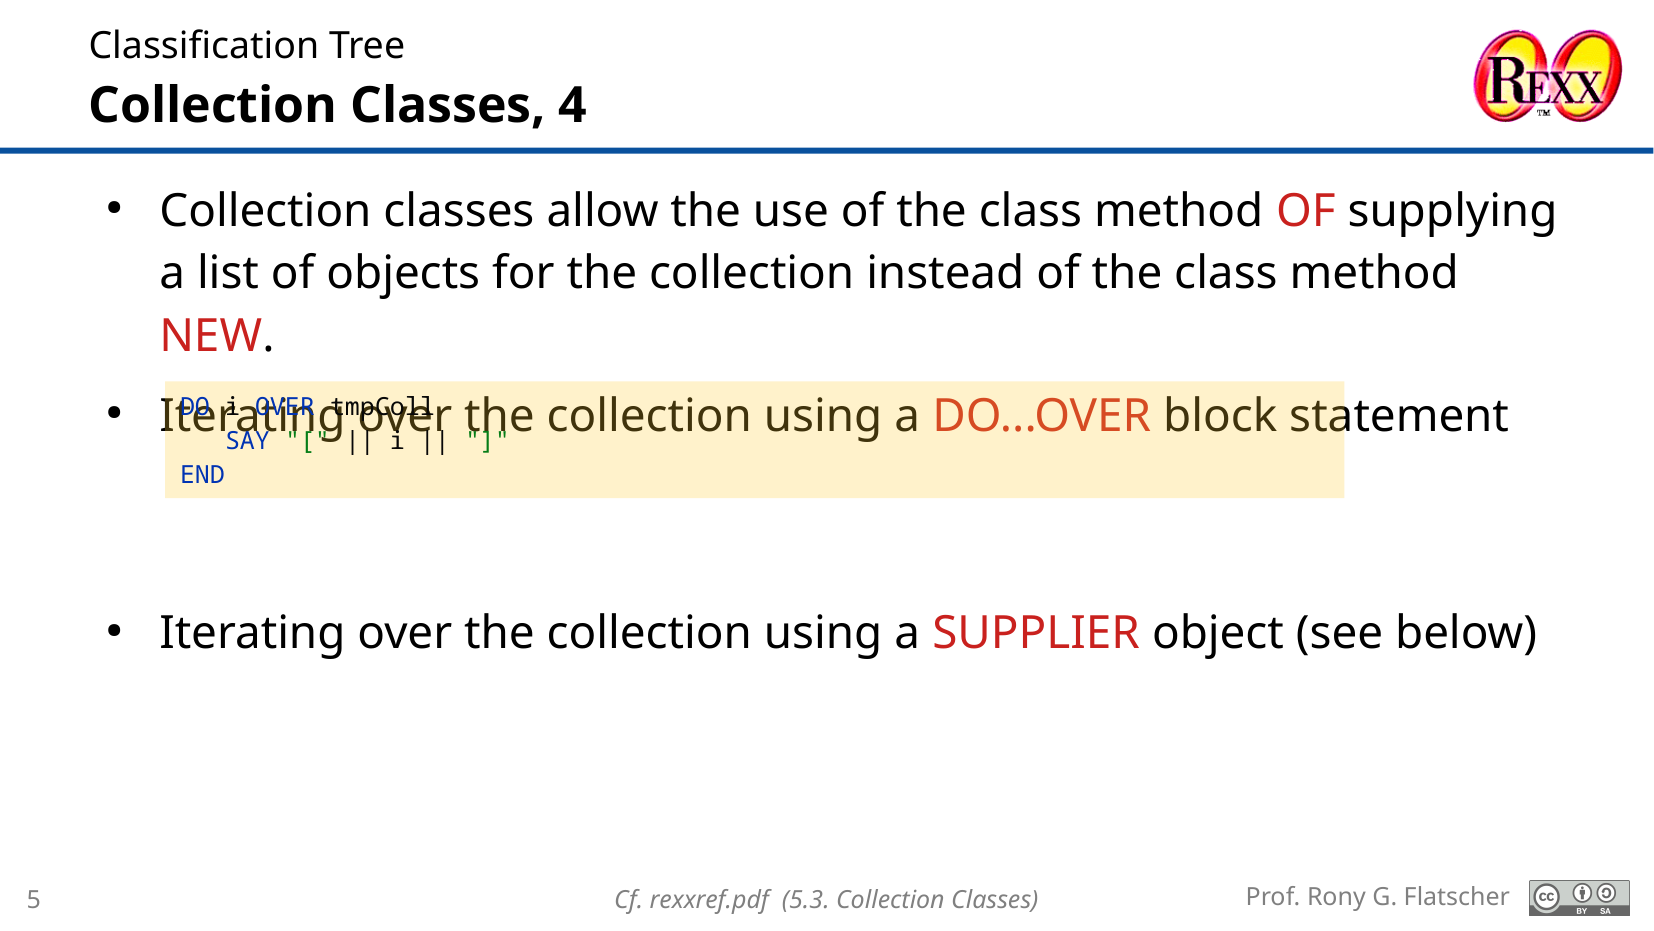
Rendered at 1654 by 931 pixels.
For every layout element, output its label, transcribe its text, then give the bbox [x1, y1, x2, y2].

text_box DO i OVER tmpColl SAY "[" || i || "]" END [165, 381, 1345, 495]
title Collection Classes, 4 [29, 59, 1654, 148]
title Classification Tree [29, 0, 1654, 59]
text_box Cf. rexxref.pdf (5.3. Collection Classes) [0, 874, 1654, 922]
list Collection classes allow the use of the class method OF supplying a list of objects for the collection instead of the class method NEW. Iterating over the collection using a DO...OVER block statement Iterating over the collection using a SUPPLIER object (see below) [88, 177, 1577, 857]
